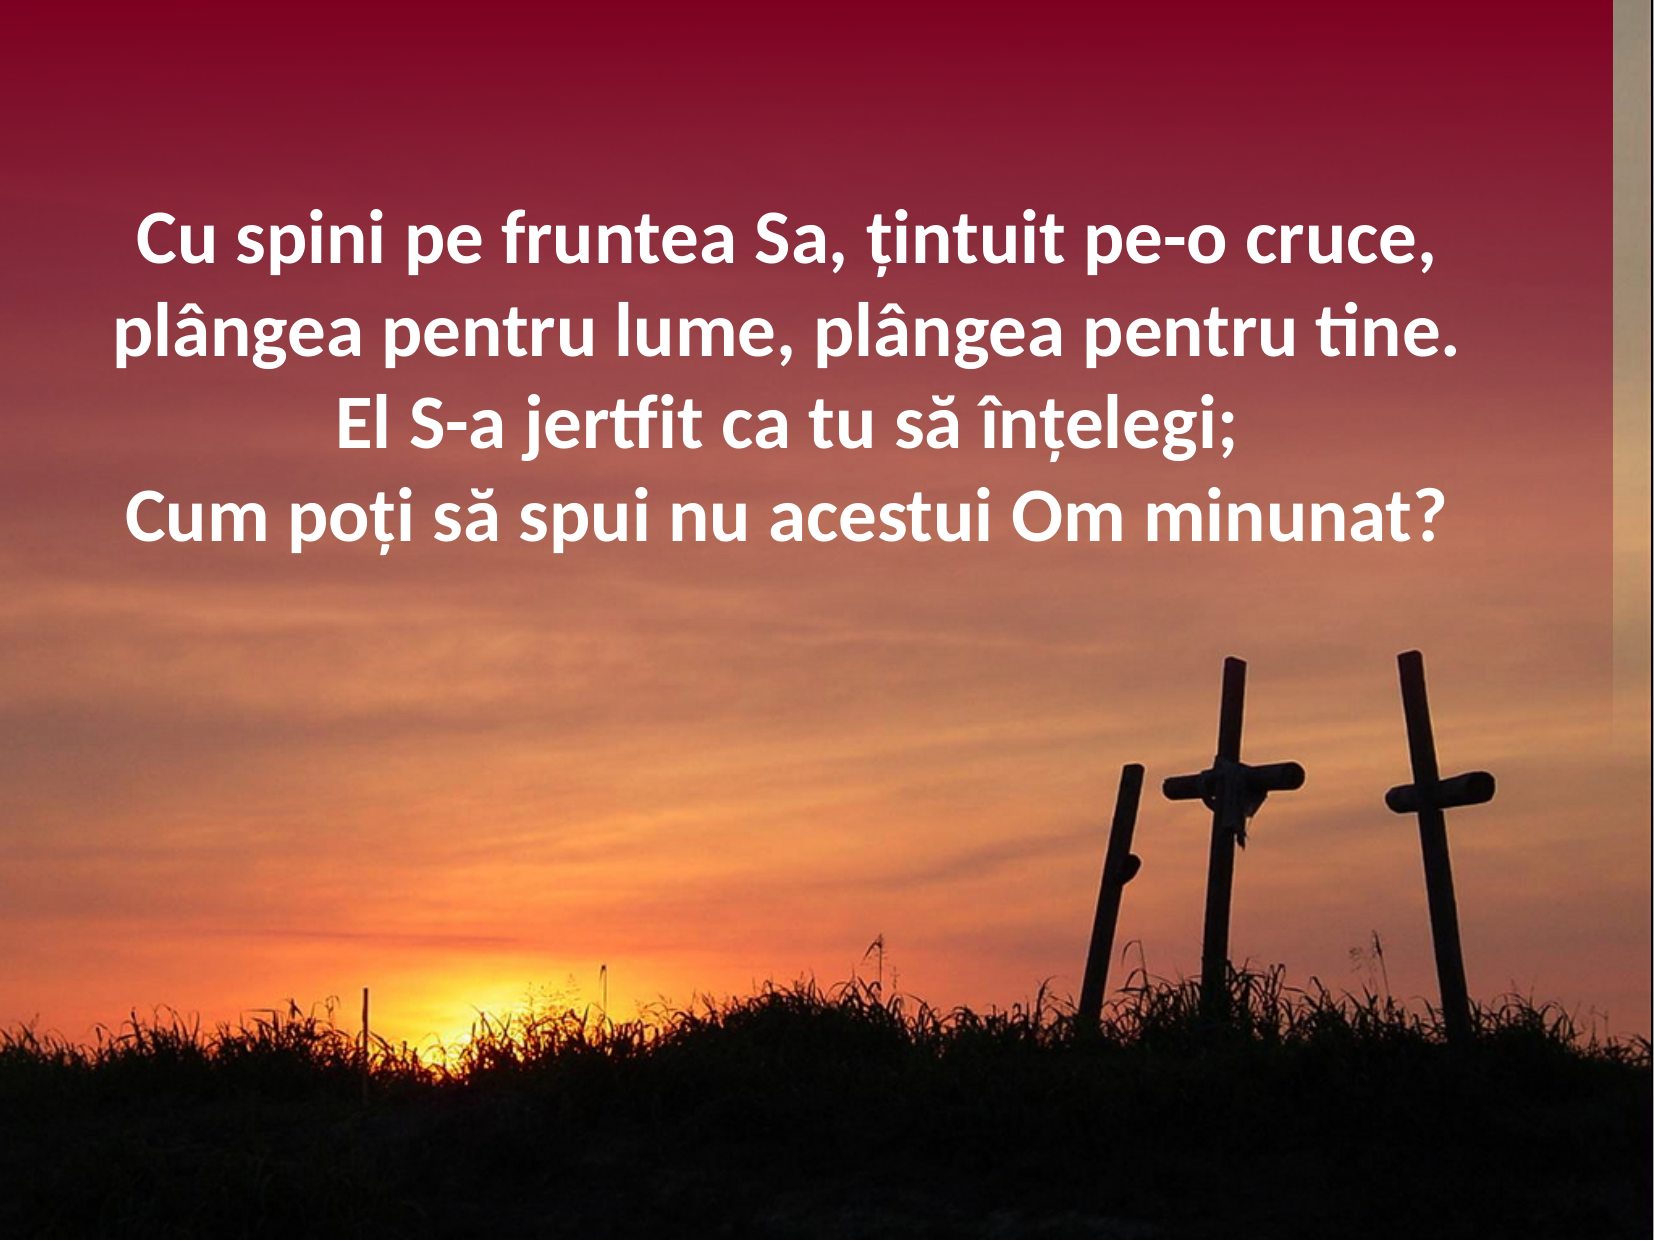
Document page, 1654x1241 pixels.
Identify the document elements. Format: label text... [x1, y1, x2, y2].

picture [0, 0, 1651, 1241]
text_box Cu spini pe fruntea Sa, ţintuit pe-o cruce, plângea pentru lume, plângea pentru tine. El S-a jertfit ca tu să înţelegi; Cum poţi să spui nu acestui Om minunat? [0, 0, 1613, 751]
